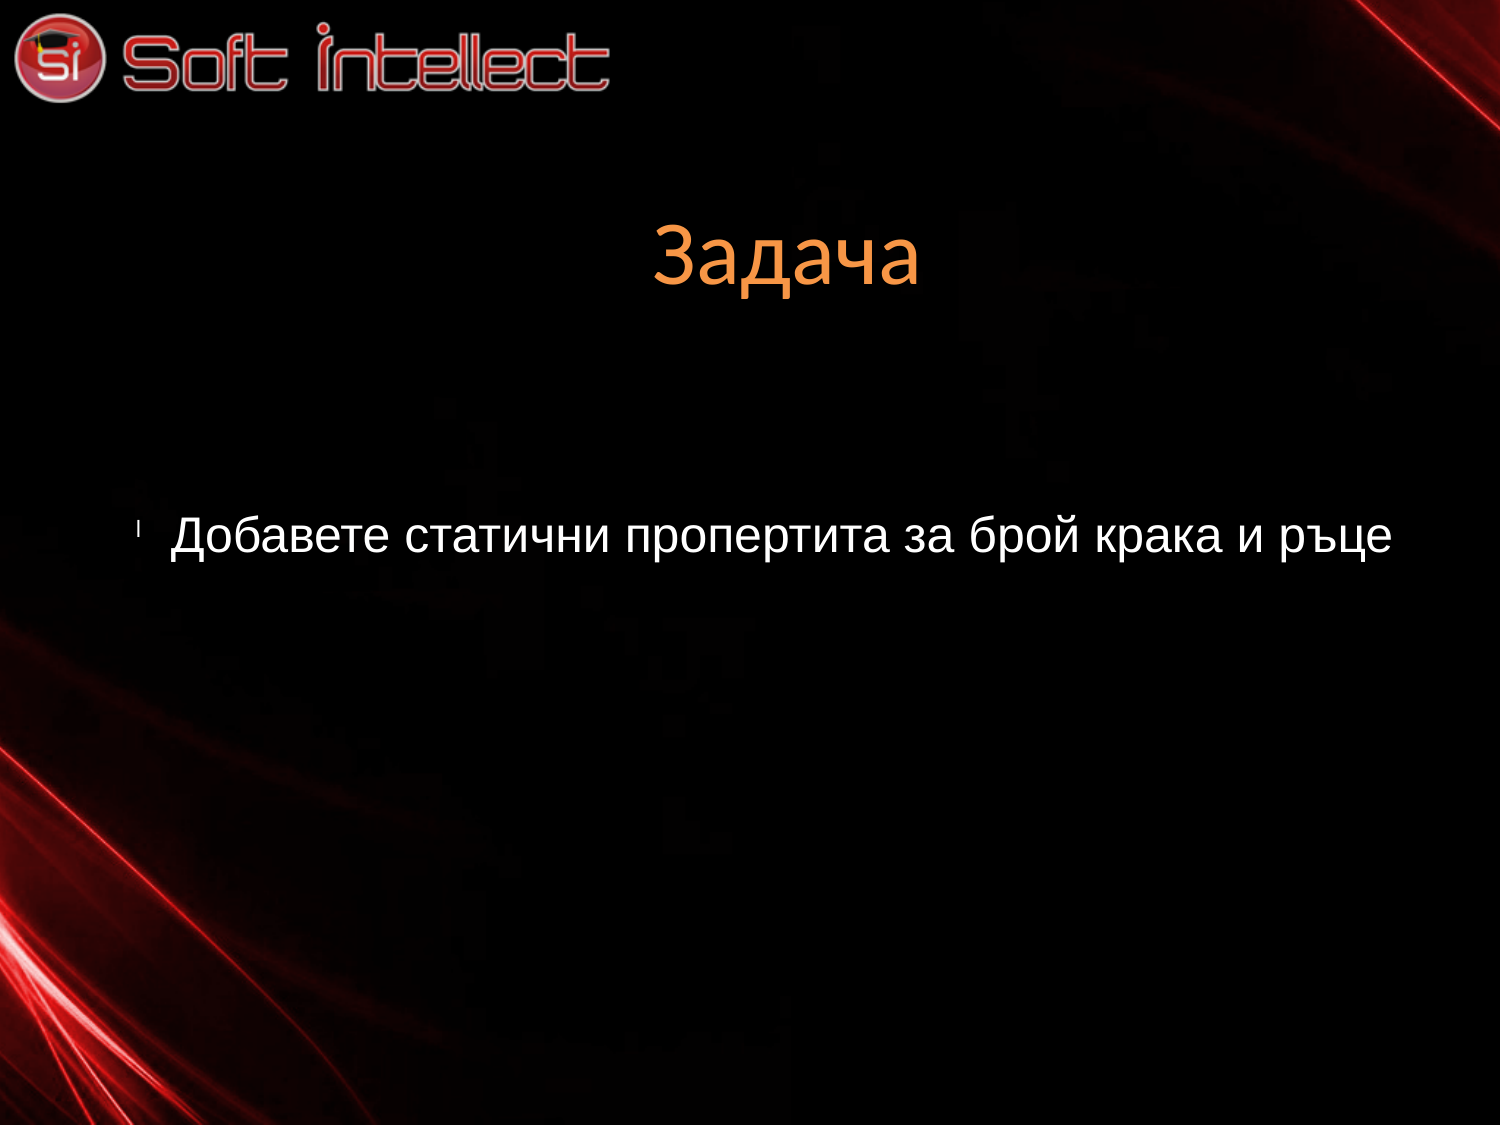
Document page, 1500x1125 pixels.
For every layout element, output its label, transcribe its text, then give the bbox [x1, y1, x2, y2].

text_box Задача [150, 127, 1425, 368]
picture [0, 0, 1500, 1125]
text_box Добавете статични пропертита за брой крака и ръце [120, 495, 1456, 1125]
